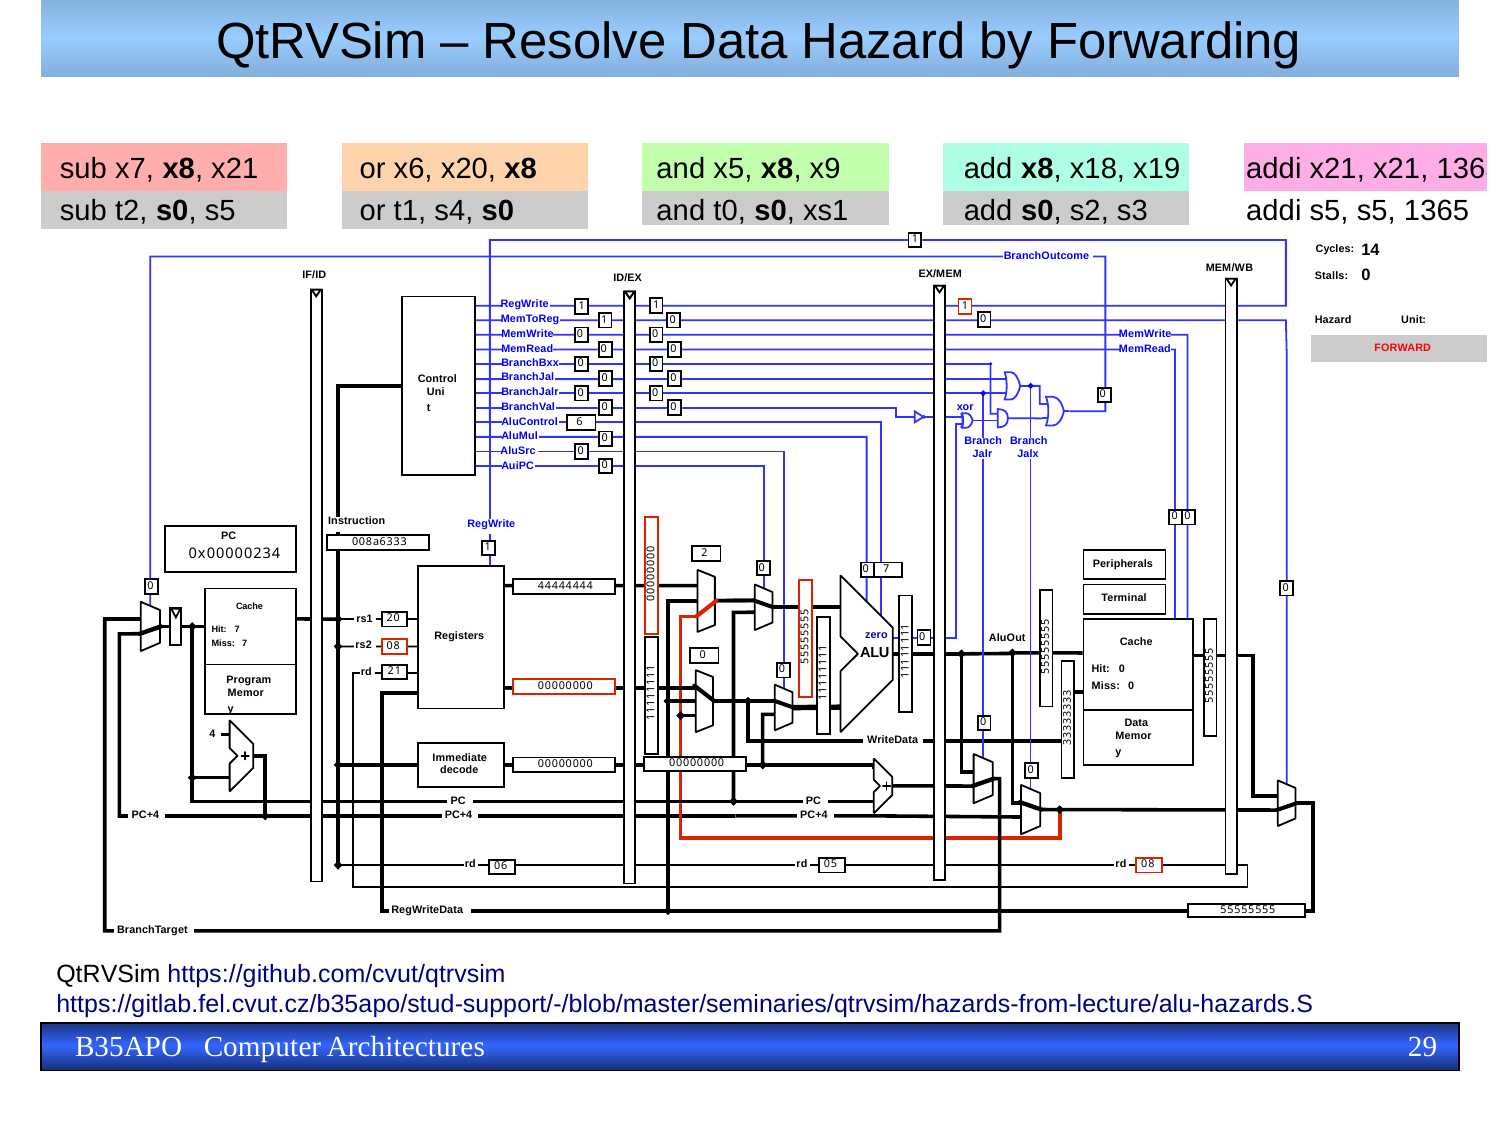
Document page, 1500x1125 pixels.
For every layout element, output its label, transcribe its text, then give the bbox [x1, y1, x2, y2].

text_box QtRVSim https://github.com/cvut/qtrvsim https://gitlab.fel.cvut.cz/b35apo/stud-support/-/blob/master/seminaries/qtrvsim/hazards-from-lecture/alu-hazards.S [41, 950, 1463, 1026]
chart [30, 78, 1487, 969]
title QtRVSim – Resolve Data Hazard by Forwarding [41, 0, 1459, 77]
